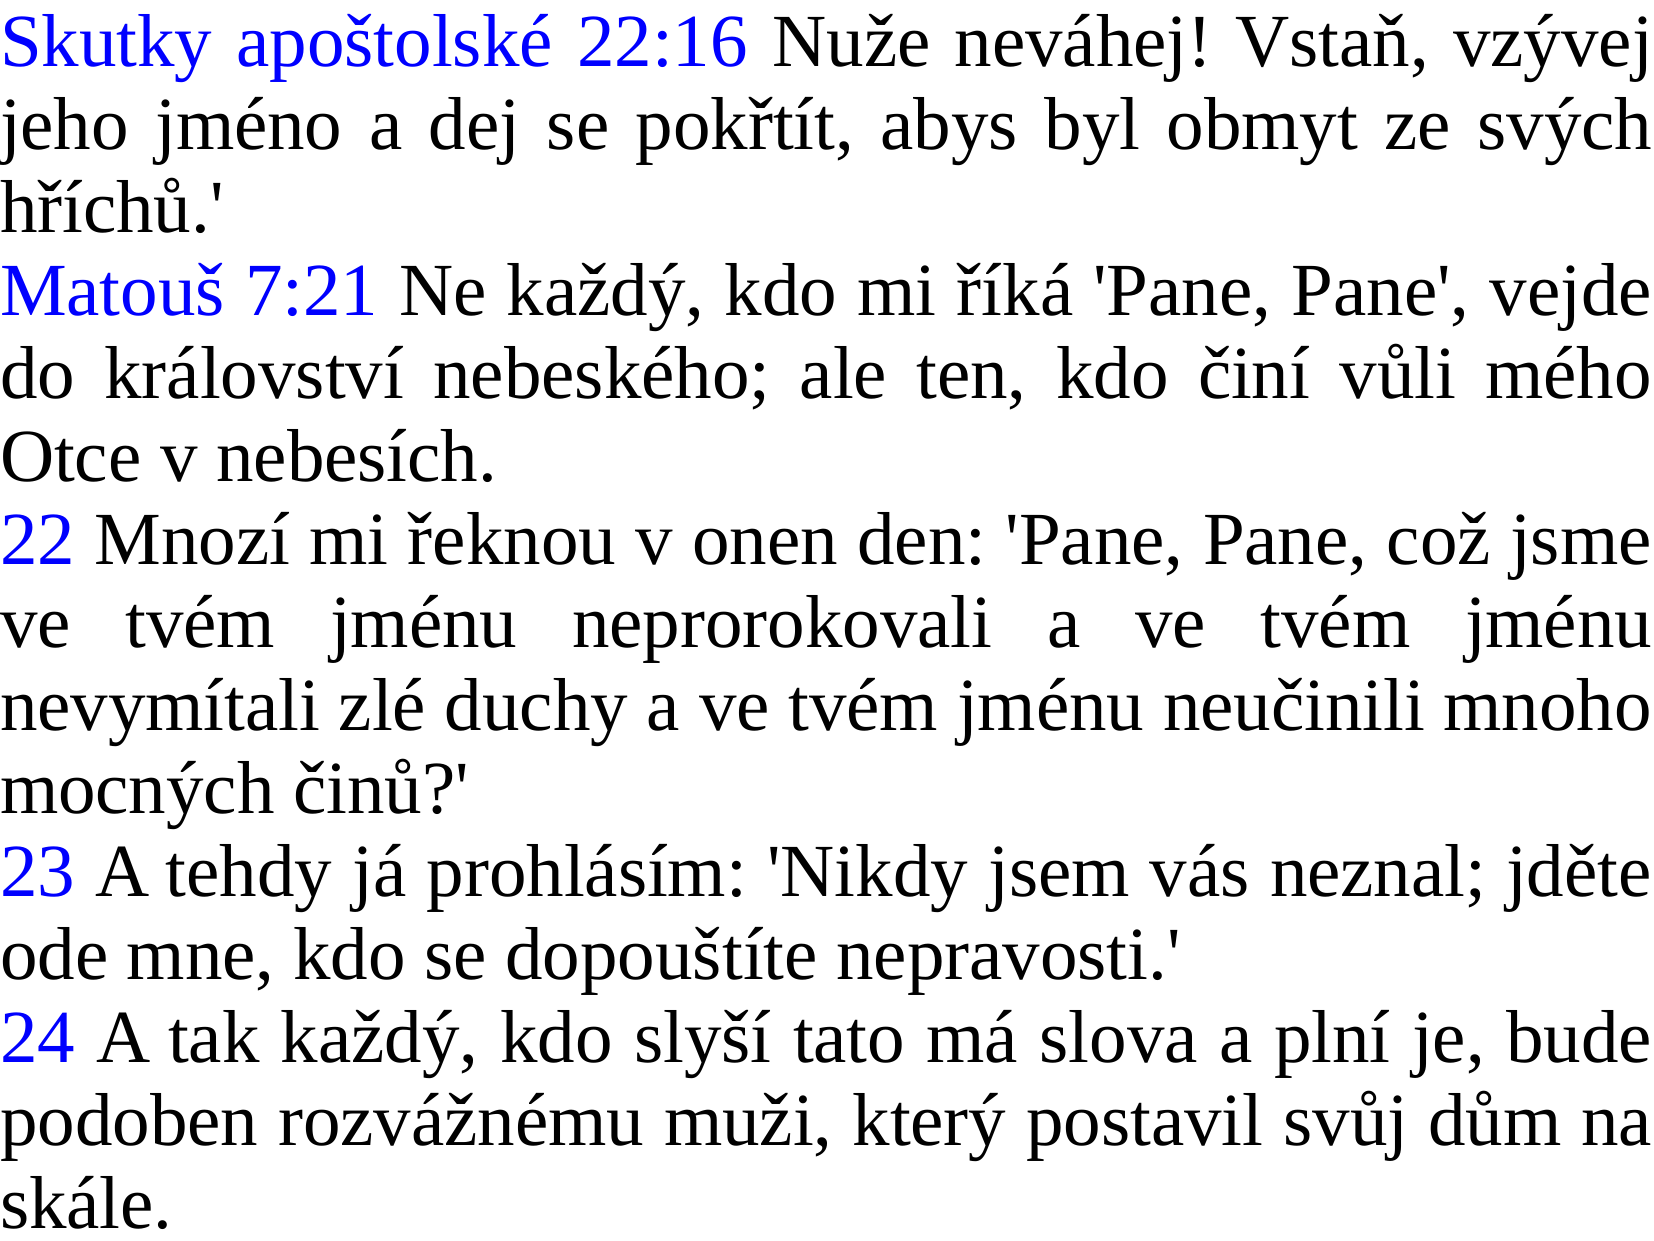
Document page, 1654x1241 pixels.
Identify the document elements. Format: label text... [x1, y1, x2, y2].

subtitle Skutky apoštolské 22:16 Nuže neváhej! Vstaň, vzývej jeho jméno a dej se pokřtít, abys byl obmyt ze svých hříchů.' Matouš 7:21 Ne každý, kdo mi říká 'Pane, Pane', vejde do království nebeského; ale ten, kdo činí vůli mého Otce v nebesích. 22 Mnozí mi řeknou v onen den: 'Pane, Pane, což jsme ve tvém jménu neprorokovali a ve tvém jménu nevymítali zlé duchy a ve tvém jménu neučinili mnoho mocných činů?' 23 A tehdy já prohlásím: 'Nikdy jsem vás neznal; jděte ode mne, kdo se dopouštíte nepravosti.' 24 A tak každý, kdo slyší tato má slova a plní je, bude podoben rozvážnému muži, který postavil svůj dům na skále. [0, 0, 1654, 1241]
